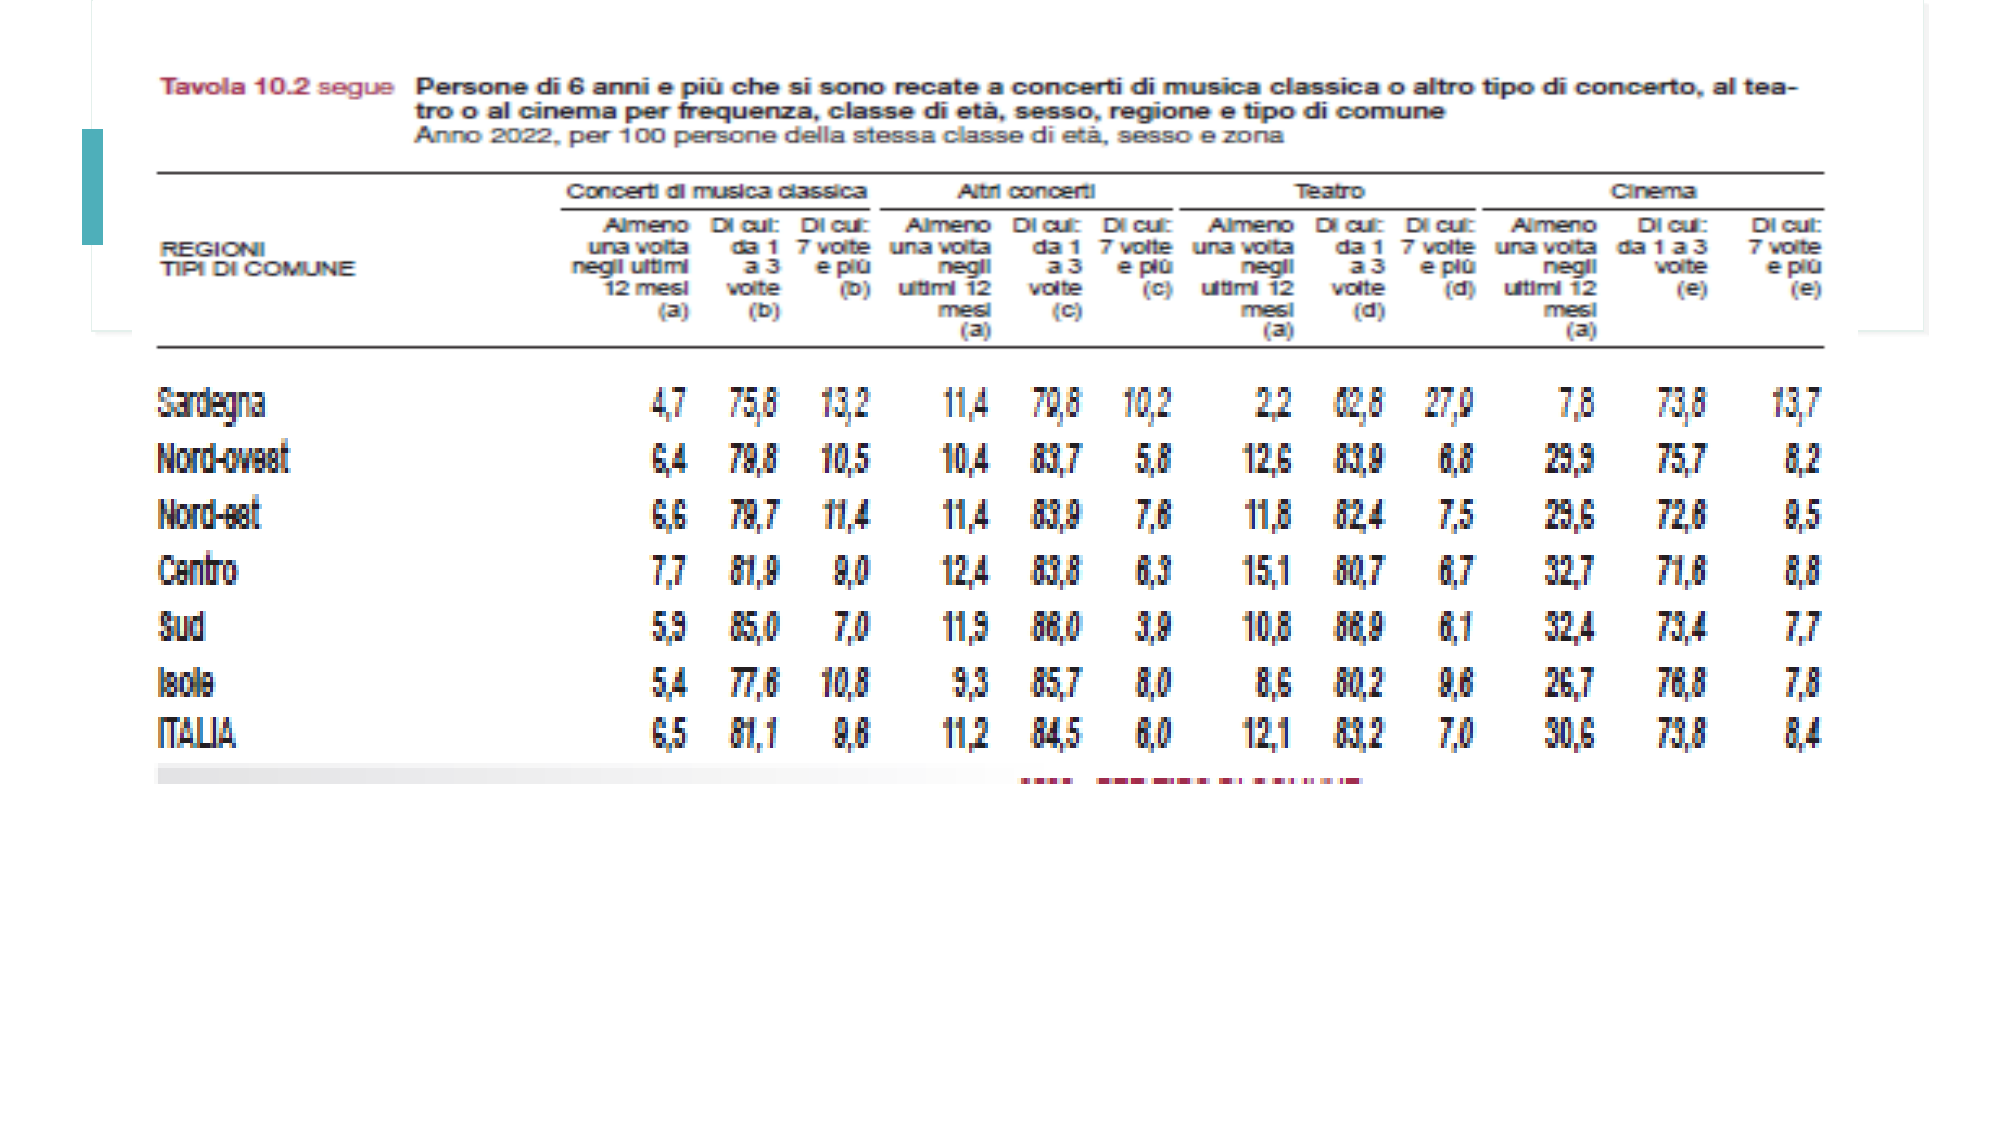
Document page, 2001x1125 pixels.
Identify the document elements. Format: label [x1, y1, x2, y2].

picture [132, 54, 1858, 354]
picture [132, 372, 1842, 784]
